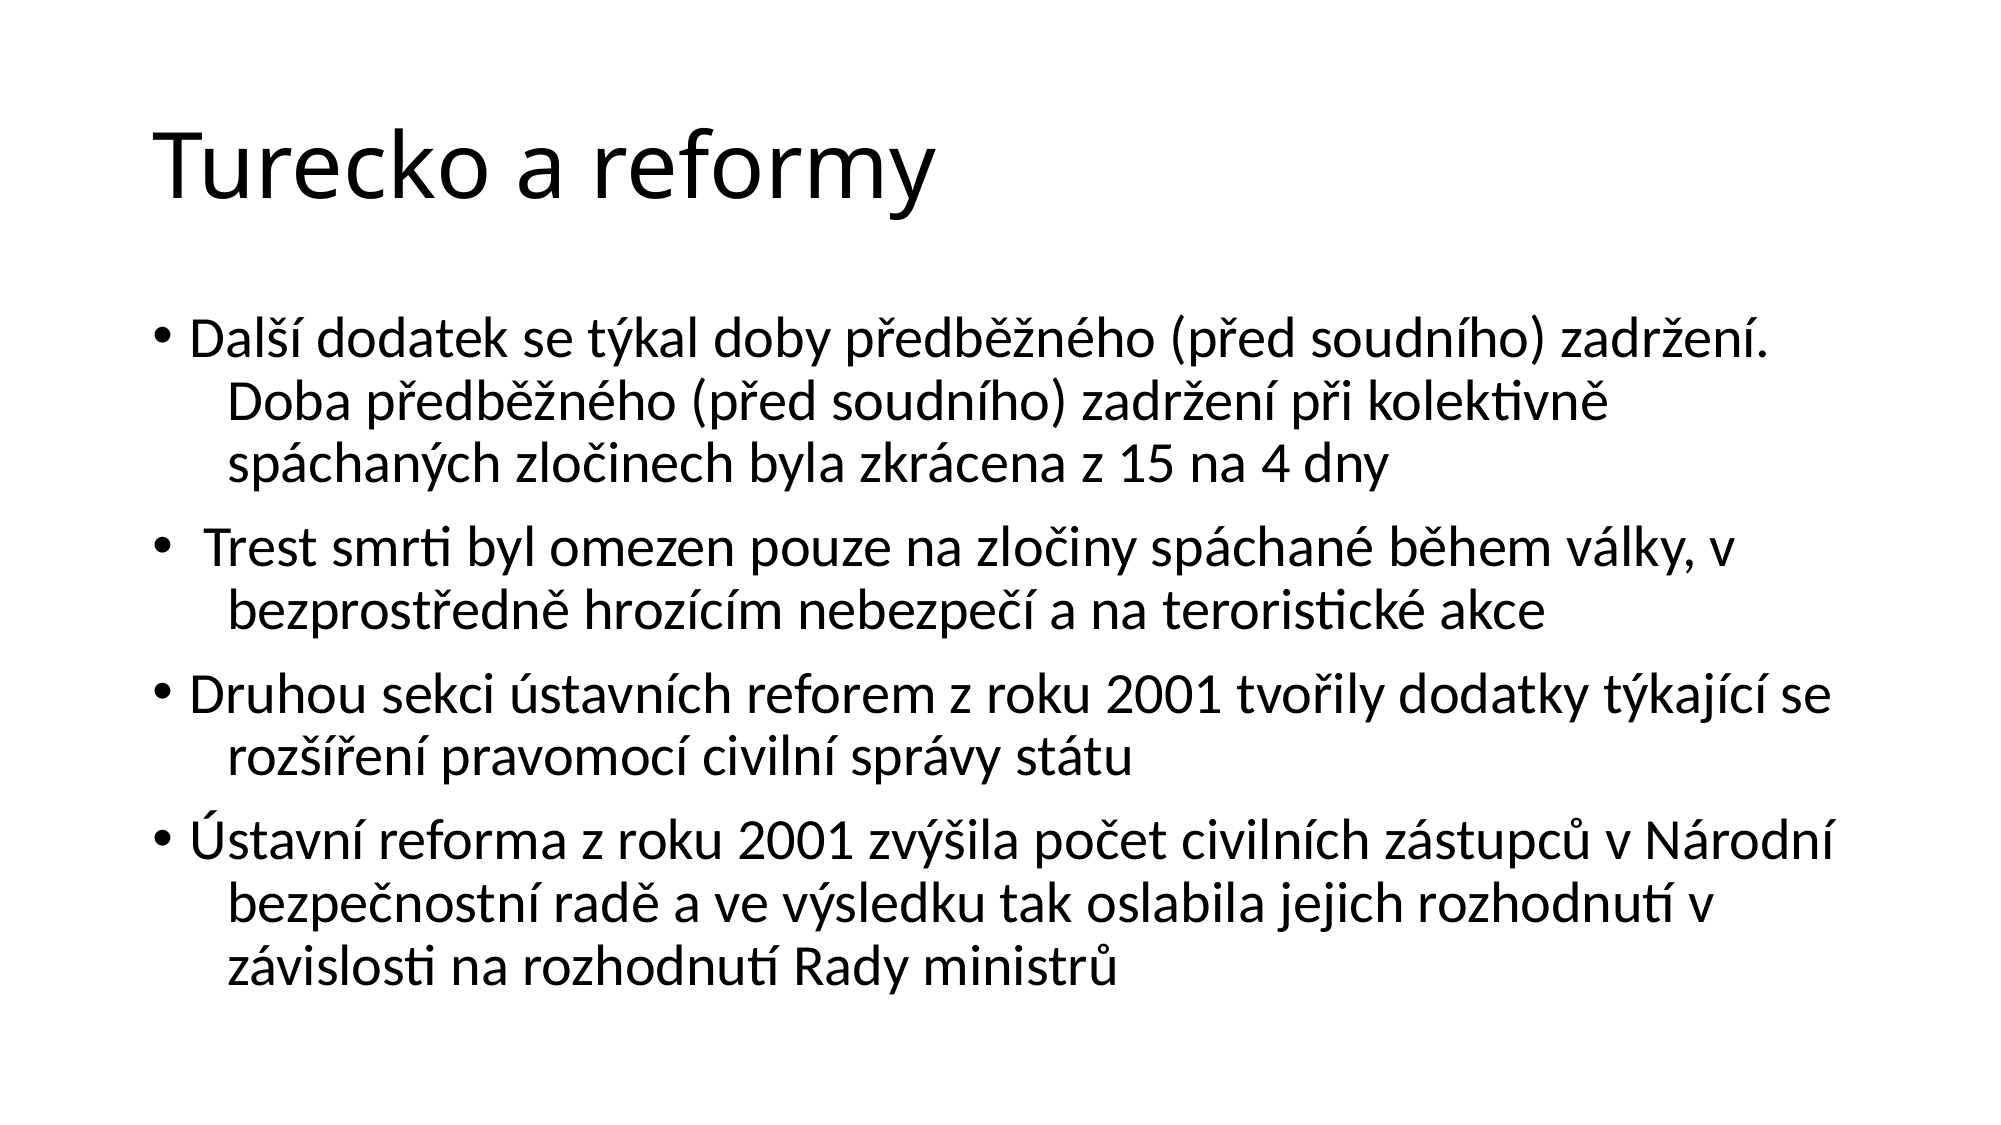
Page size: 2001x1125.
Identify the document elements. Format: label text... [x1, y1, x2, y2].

list Další dodatek se týkal doby předběžného (před soudního) zadržení. Doba předběžného (před soudního) zadržení při kolektivně spáchaných zločinech byla zkrácena z 15 na 4 dny Trest smrti byl omezen pouze na zločiny spáchané během války, v bezprostředně hrozícím nebezpečí a na teroristické akce Druhou sekci ústavních reforem z roku 2001 tvořily dodatky týkající se rozšíření pravomocí civilní správy státu Ústavní reforma z roku 2001 zvýšila počet civilních zástupců v Národní bezpečnostní radě a ve výsledku tak oslabila jejich rozhodnutí v závislosti na rozhodnutí Rady ministrů [137, 299, 1863, 1014]
title Turecko a reformy [137, 59, 1863, 278]
